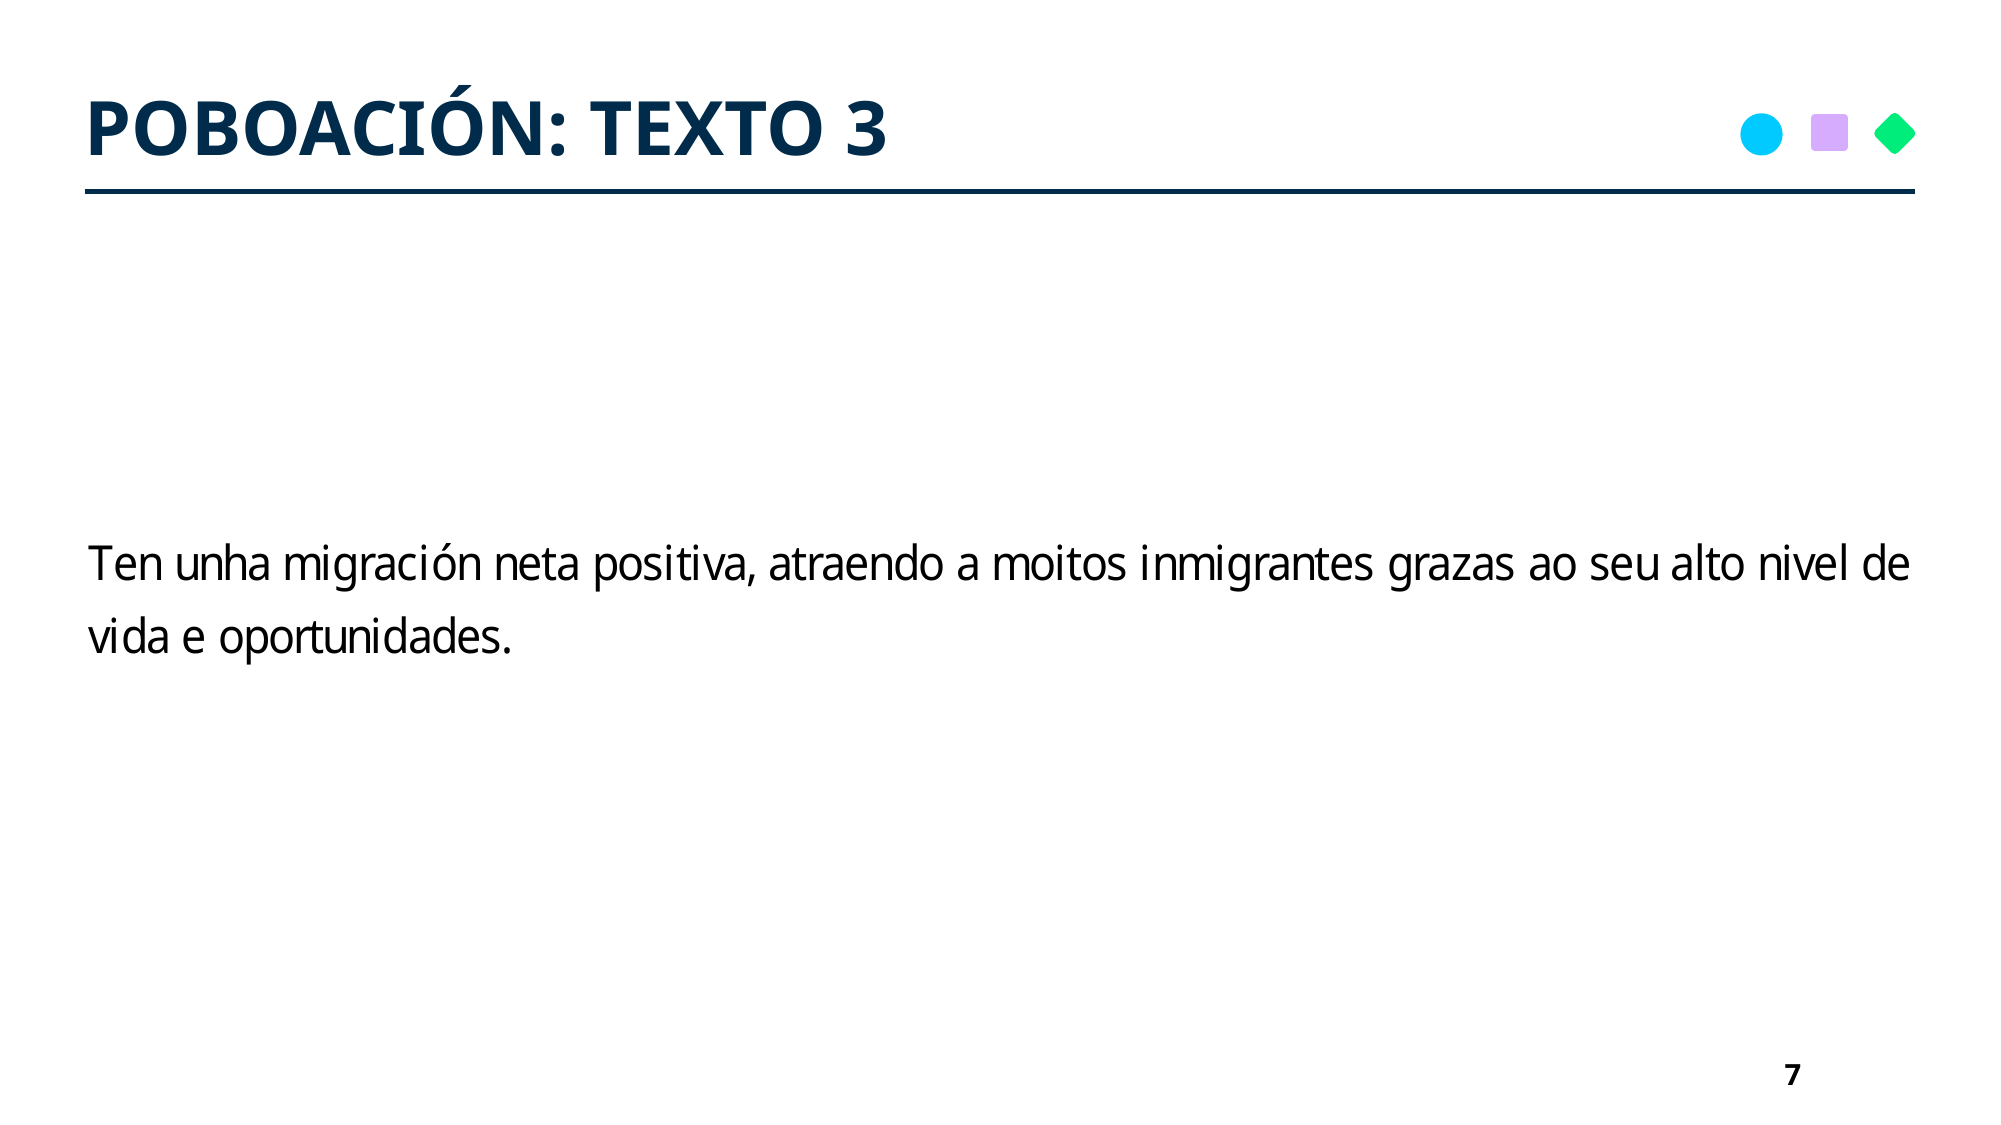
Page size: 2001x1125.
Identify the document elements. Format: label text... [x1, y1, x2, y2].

title POBOACIÓN: TEXTO 3 [84, 29, 1601, 178]
picture [88, 533, 1920, 715]
